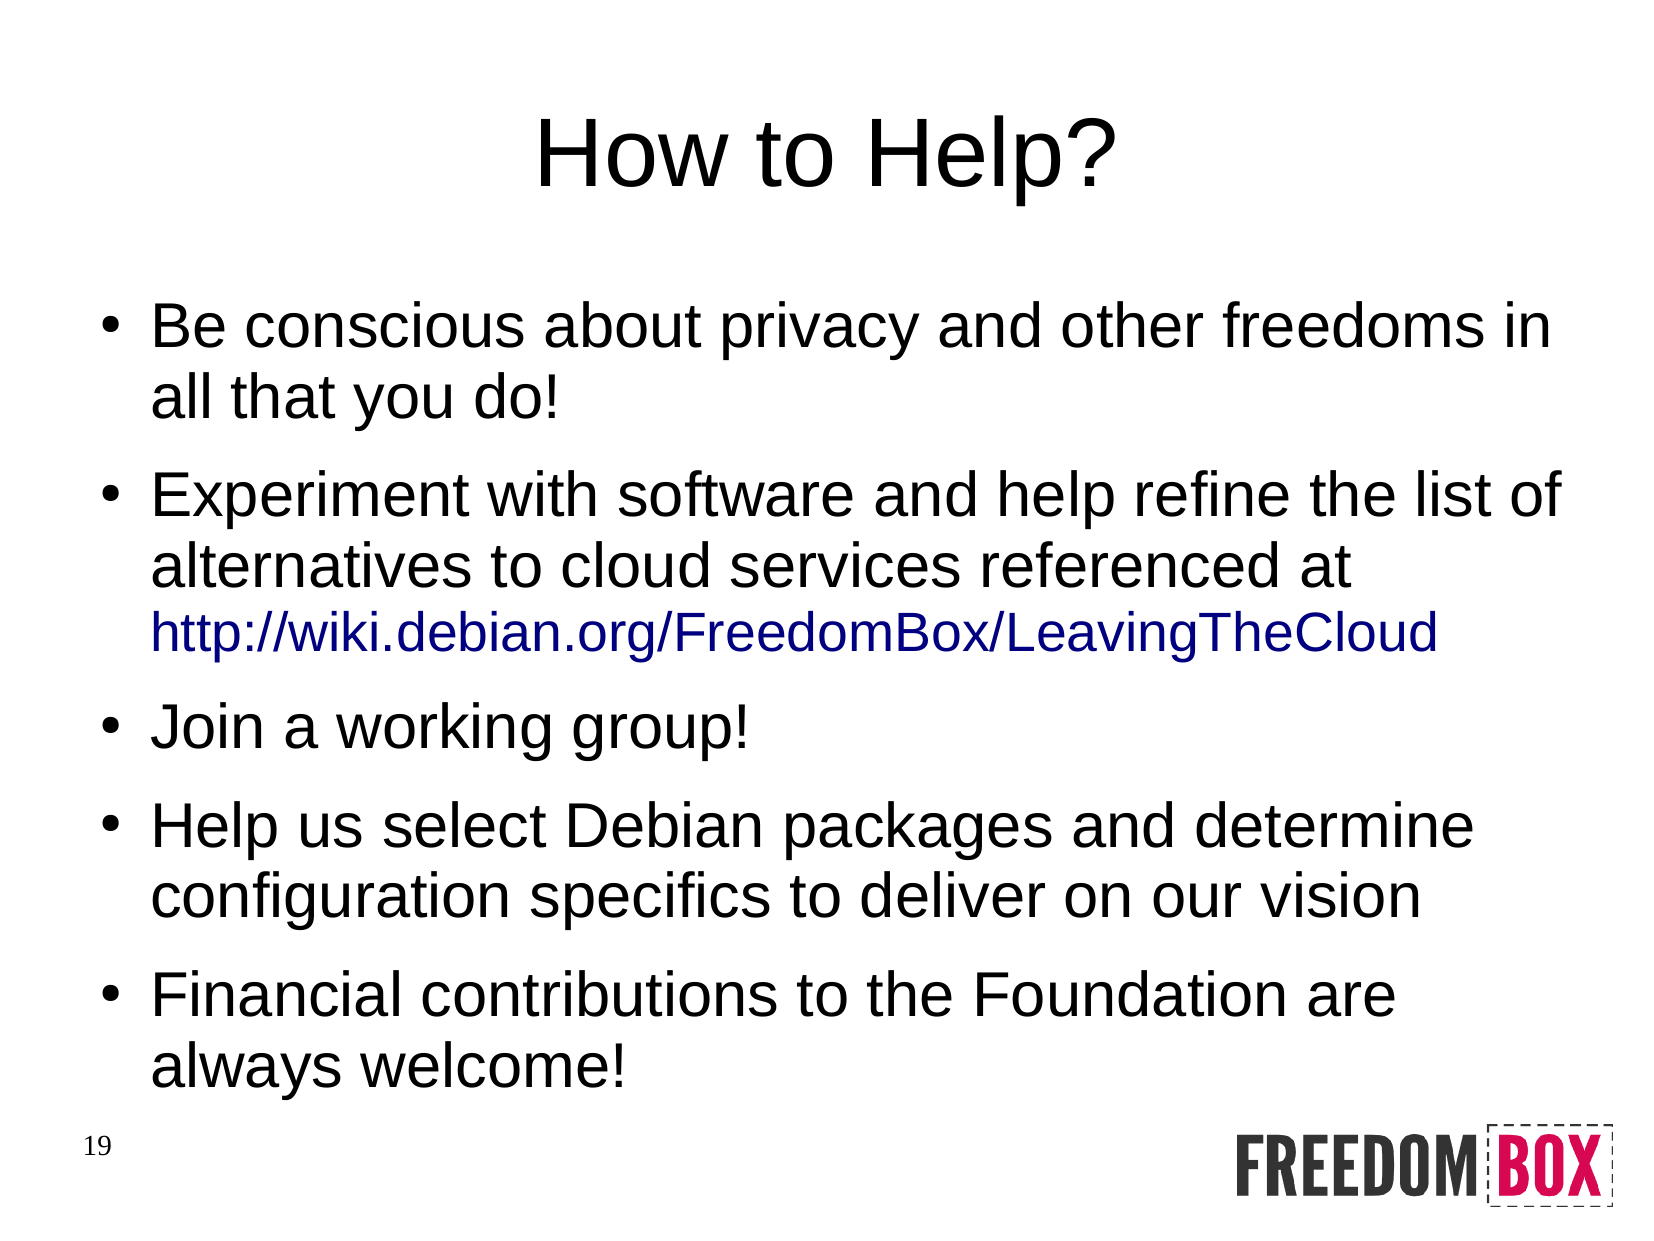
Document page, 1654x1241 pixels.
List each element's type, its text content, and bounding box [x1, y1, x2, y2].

list Be conscious about privacy and other freedoms in all that you do! Experiment with software and help refine the list of alternatives to cloud services referenced at http://wiki.debian.org/FreedomBox/LeavingTheCloud Join a working group! Help us select Debian packages and determine configuration specifics to deliver on our vision Financial contributions to the Foundation are always welcome! [82, 290, 1571, 1109]
picture [1237, 1124, 1613, 1207]
title How to Help? [82, 49, 1571, 257]
